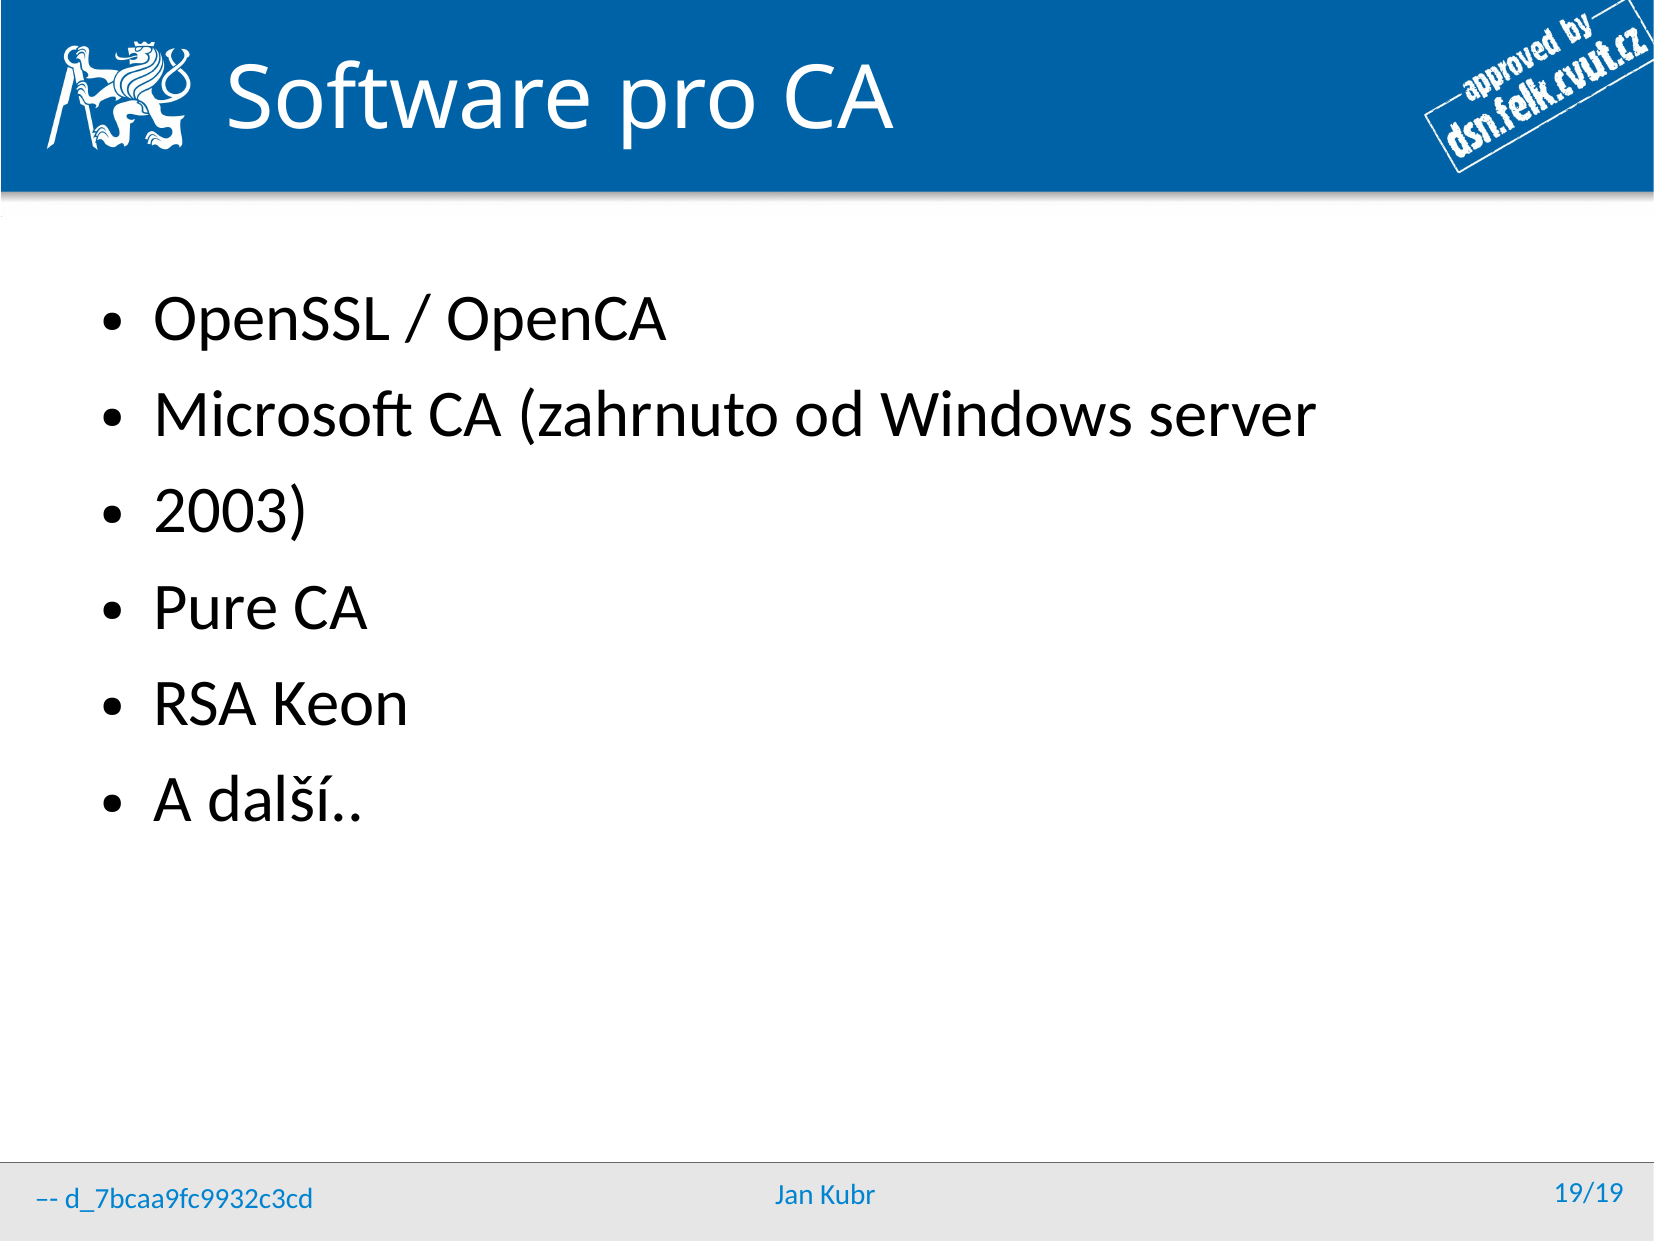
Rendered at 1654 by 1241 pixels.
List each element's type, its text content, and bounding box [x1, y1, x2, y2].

list OpenSSL / OpenCA Microsoft CA (zahrnuto od Windows server 2003) Pure CA RSA Keon A další.. [82, 290, 1571, 1010]
title Software pro CA [225, 0, 1426, 188]
picture [1, 0, 1654, 217]
